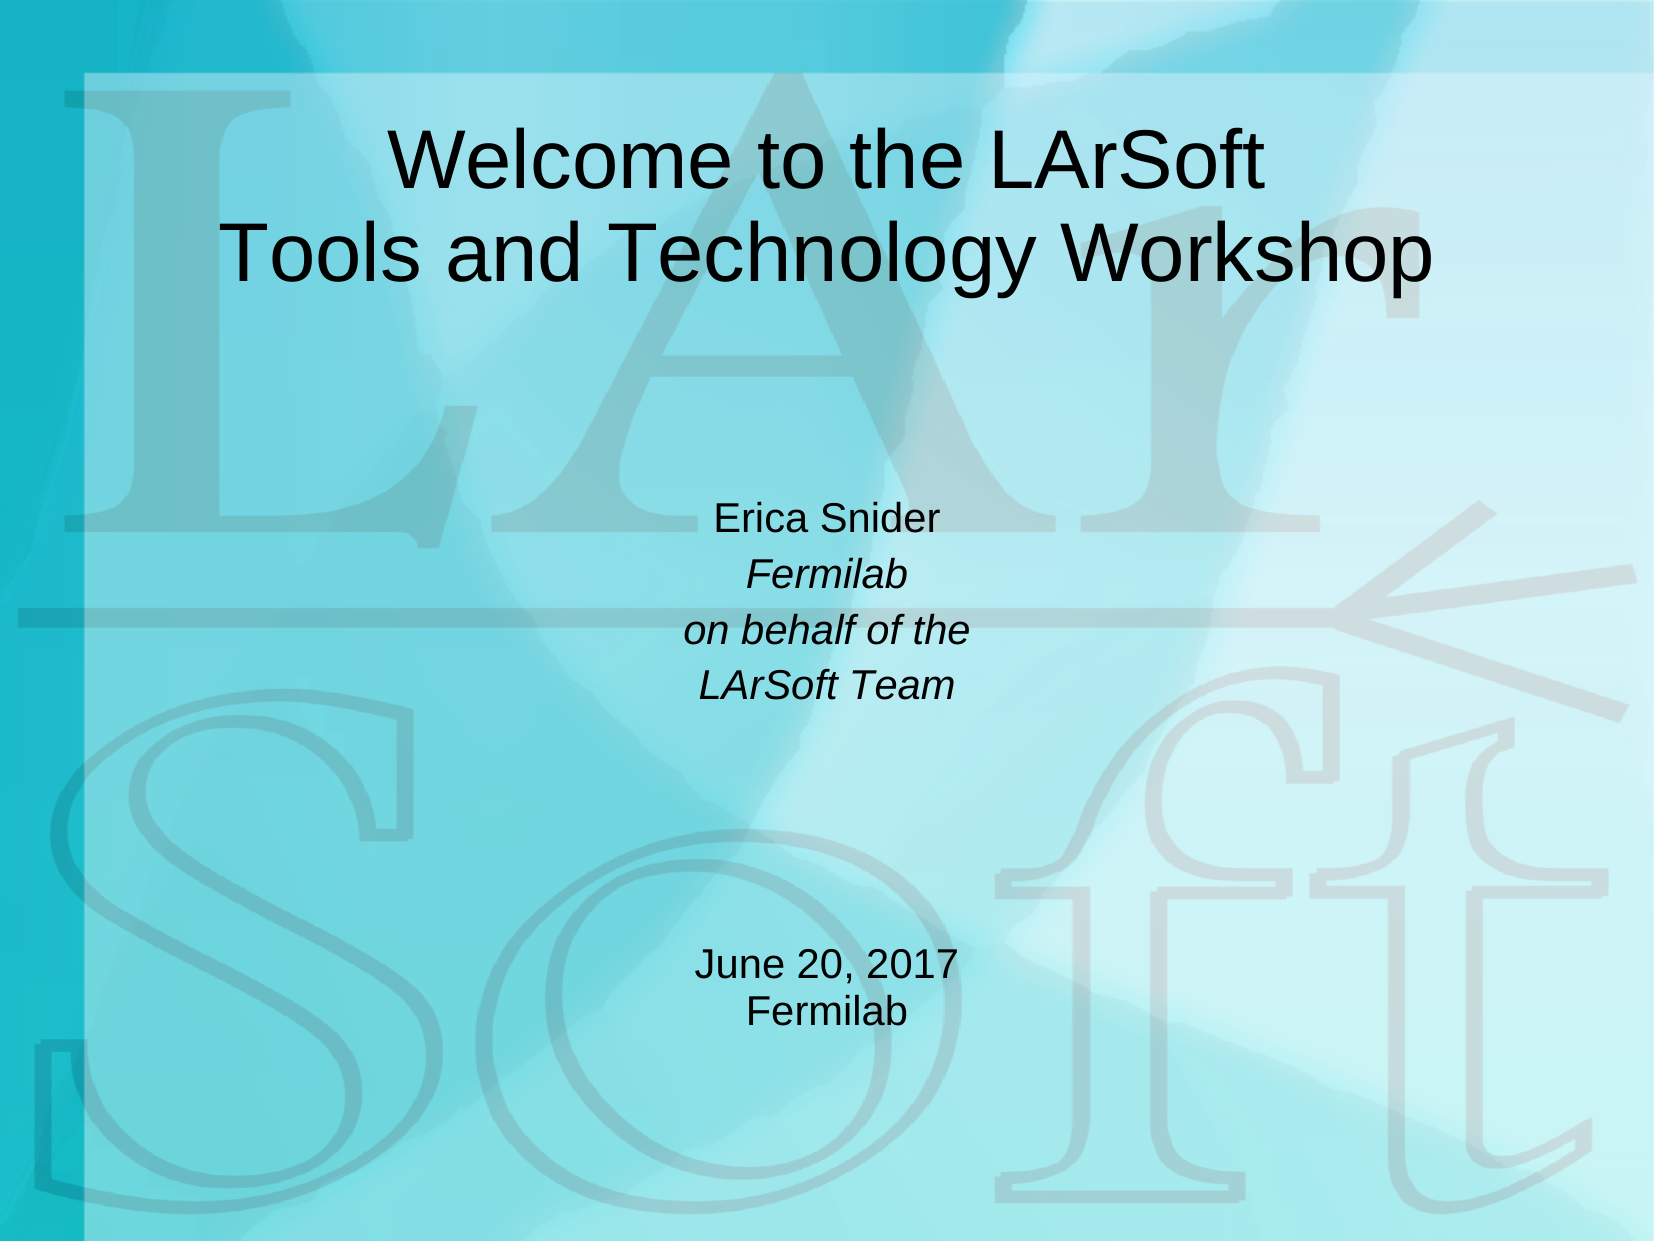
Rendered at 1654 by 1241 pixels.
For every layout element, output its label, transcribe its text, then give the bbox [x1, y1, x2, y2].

picture [0, 0, 1654, 1241]
text_box Erica Snider Fermilab on behalf of the LArSoft Team June 20, 2017 Fermilab [121, 350, 1533, 1132]
title Welcome to the LArSoft Tools and Technology Workshop [121, 102, 1533, 310]
